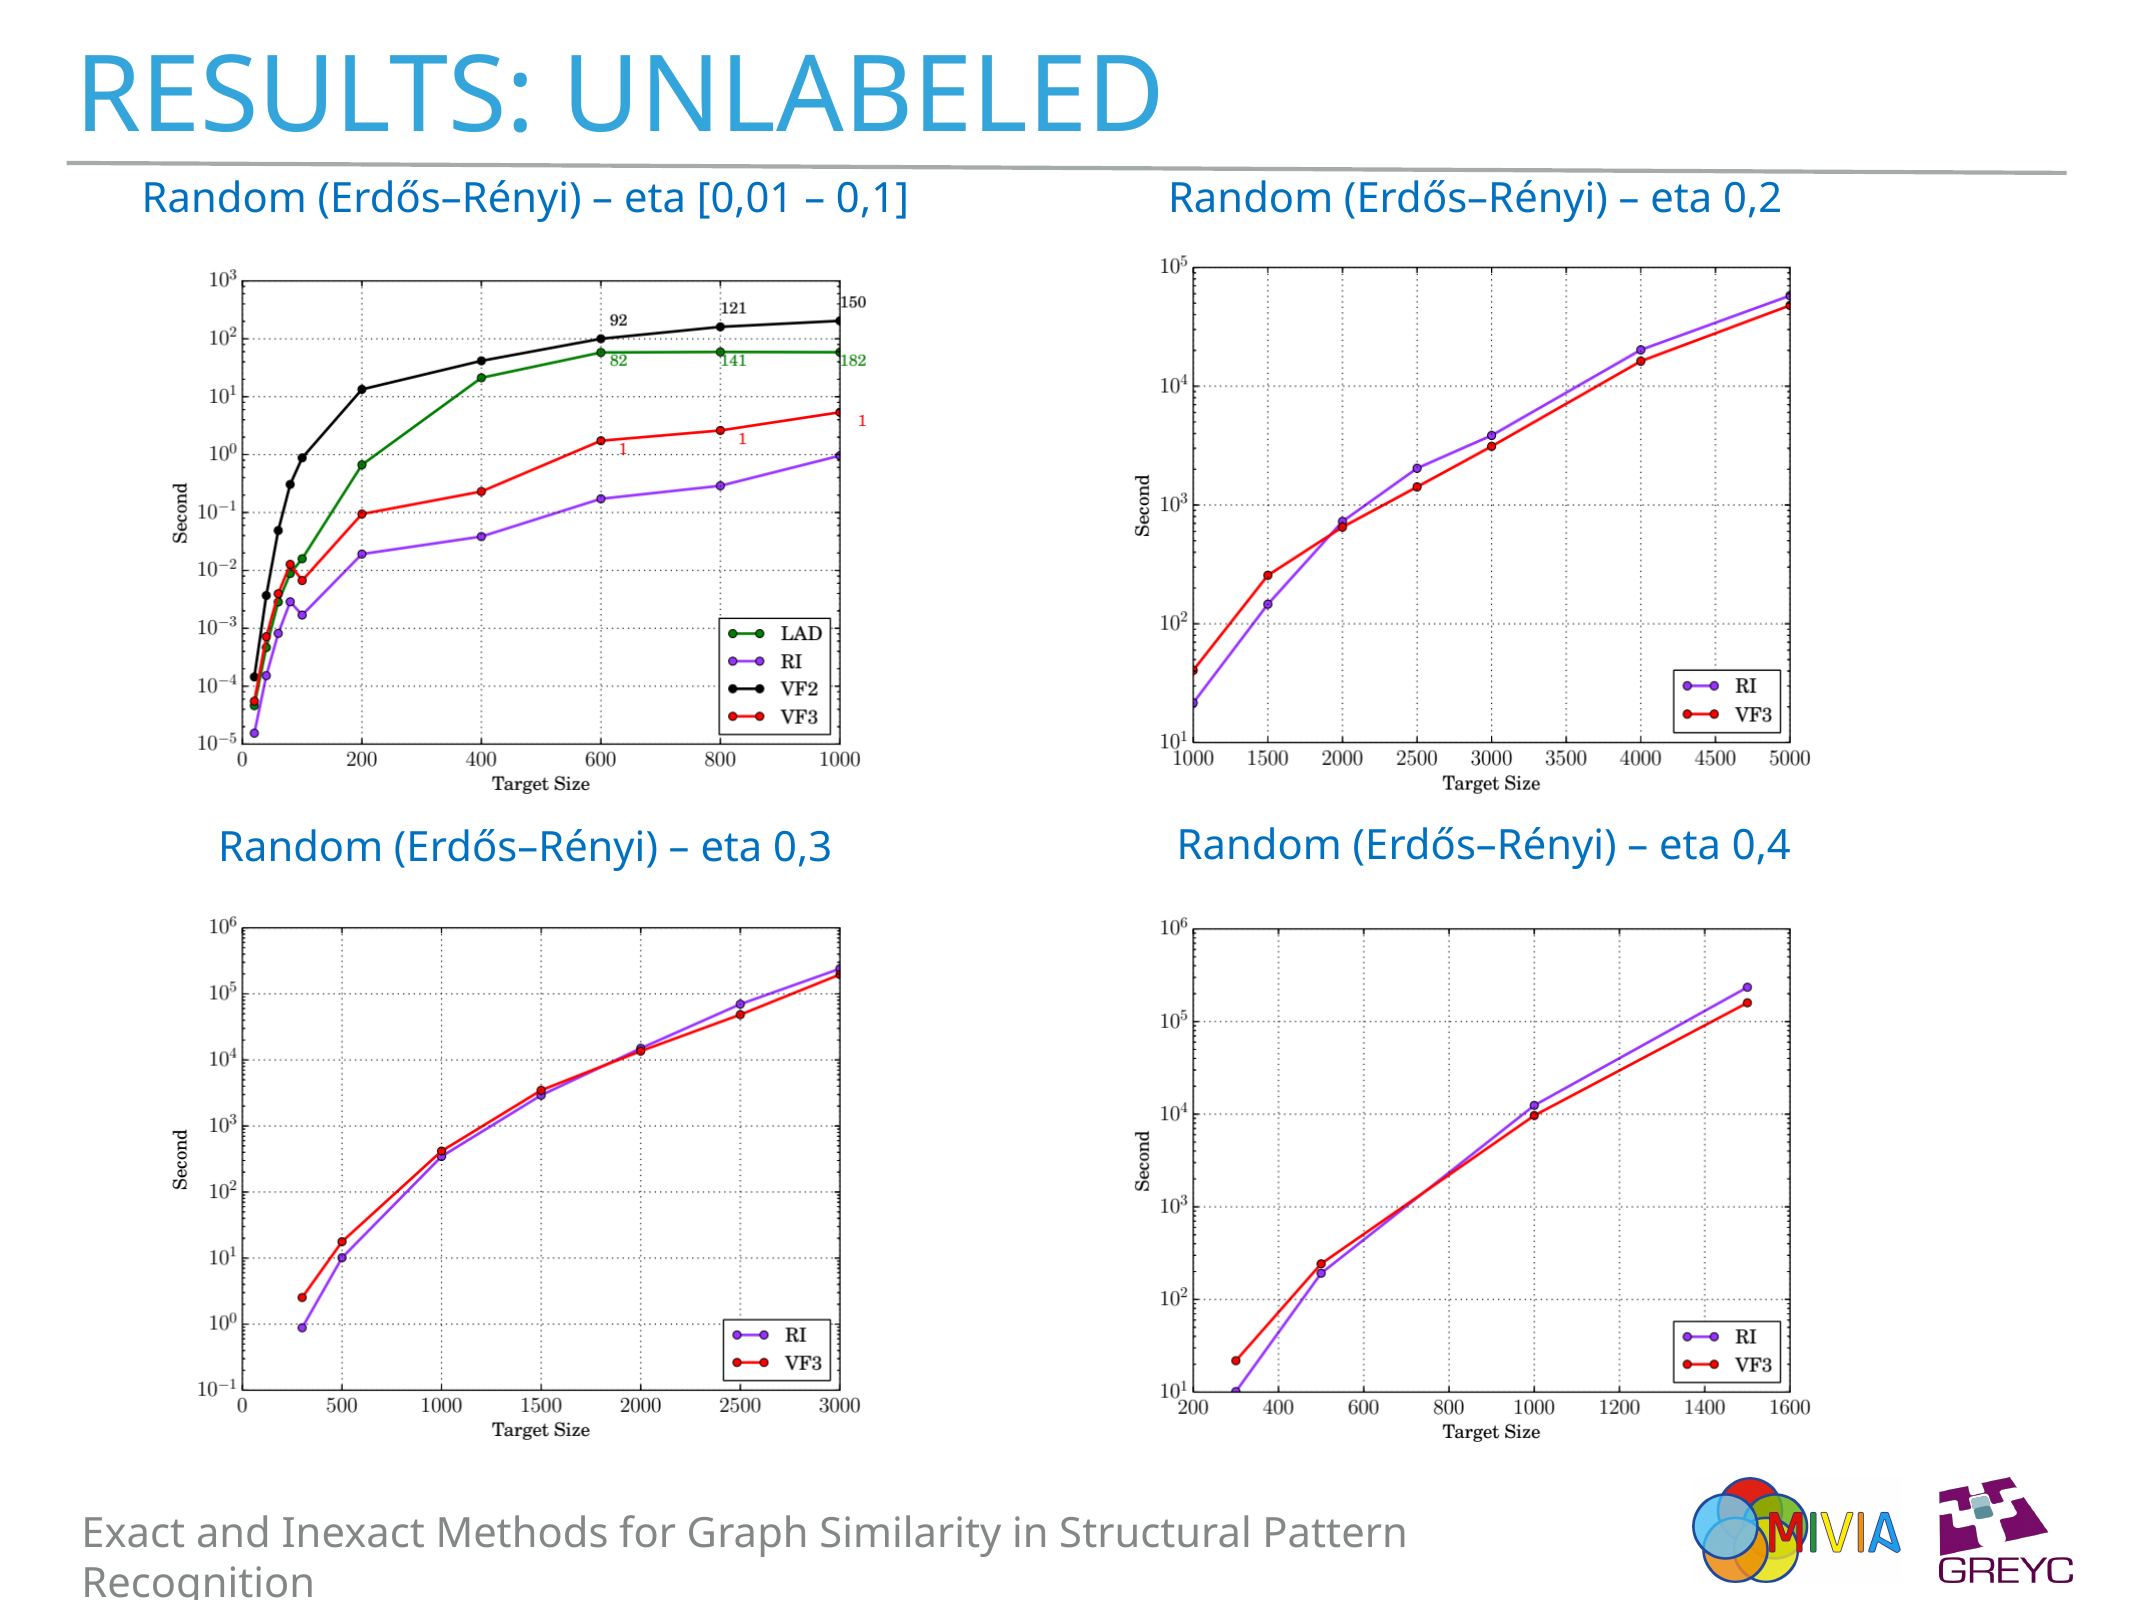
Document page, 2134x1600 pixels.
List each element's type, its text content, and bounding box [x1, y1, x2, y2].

picture [1692, 1477, 1902, 1583]
text_box Random (Erdős–Rényi) – eta 0,3 [209, 811, 852, 879]
picture [1097, 871, 1865, 1448]
text_box Random (Erdős–Rényi) – eta 0,4 [1168, 809, 1811, 877]
picture [146, 229, 915, 800]
text_box Random (Erdős–Rényi) – eta [0,01 – 0,1] [133, 161, 929, 229]
text_box Random (Erdős–Rényi) – eta 0,2 [1159, 161, 1803, 229]
picture [146, 870, 915, 1446]
picture [1939, 1477, 2073, 1583]
title Results: UNLABELED [66, 41, 1662, 161]
picture [1097, 208, 1865, 800]
